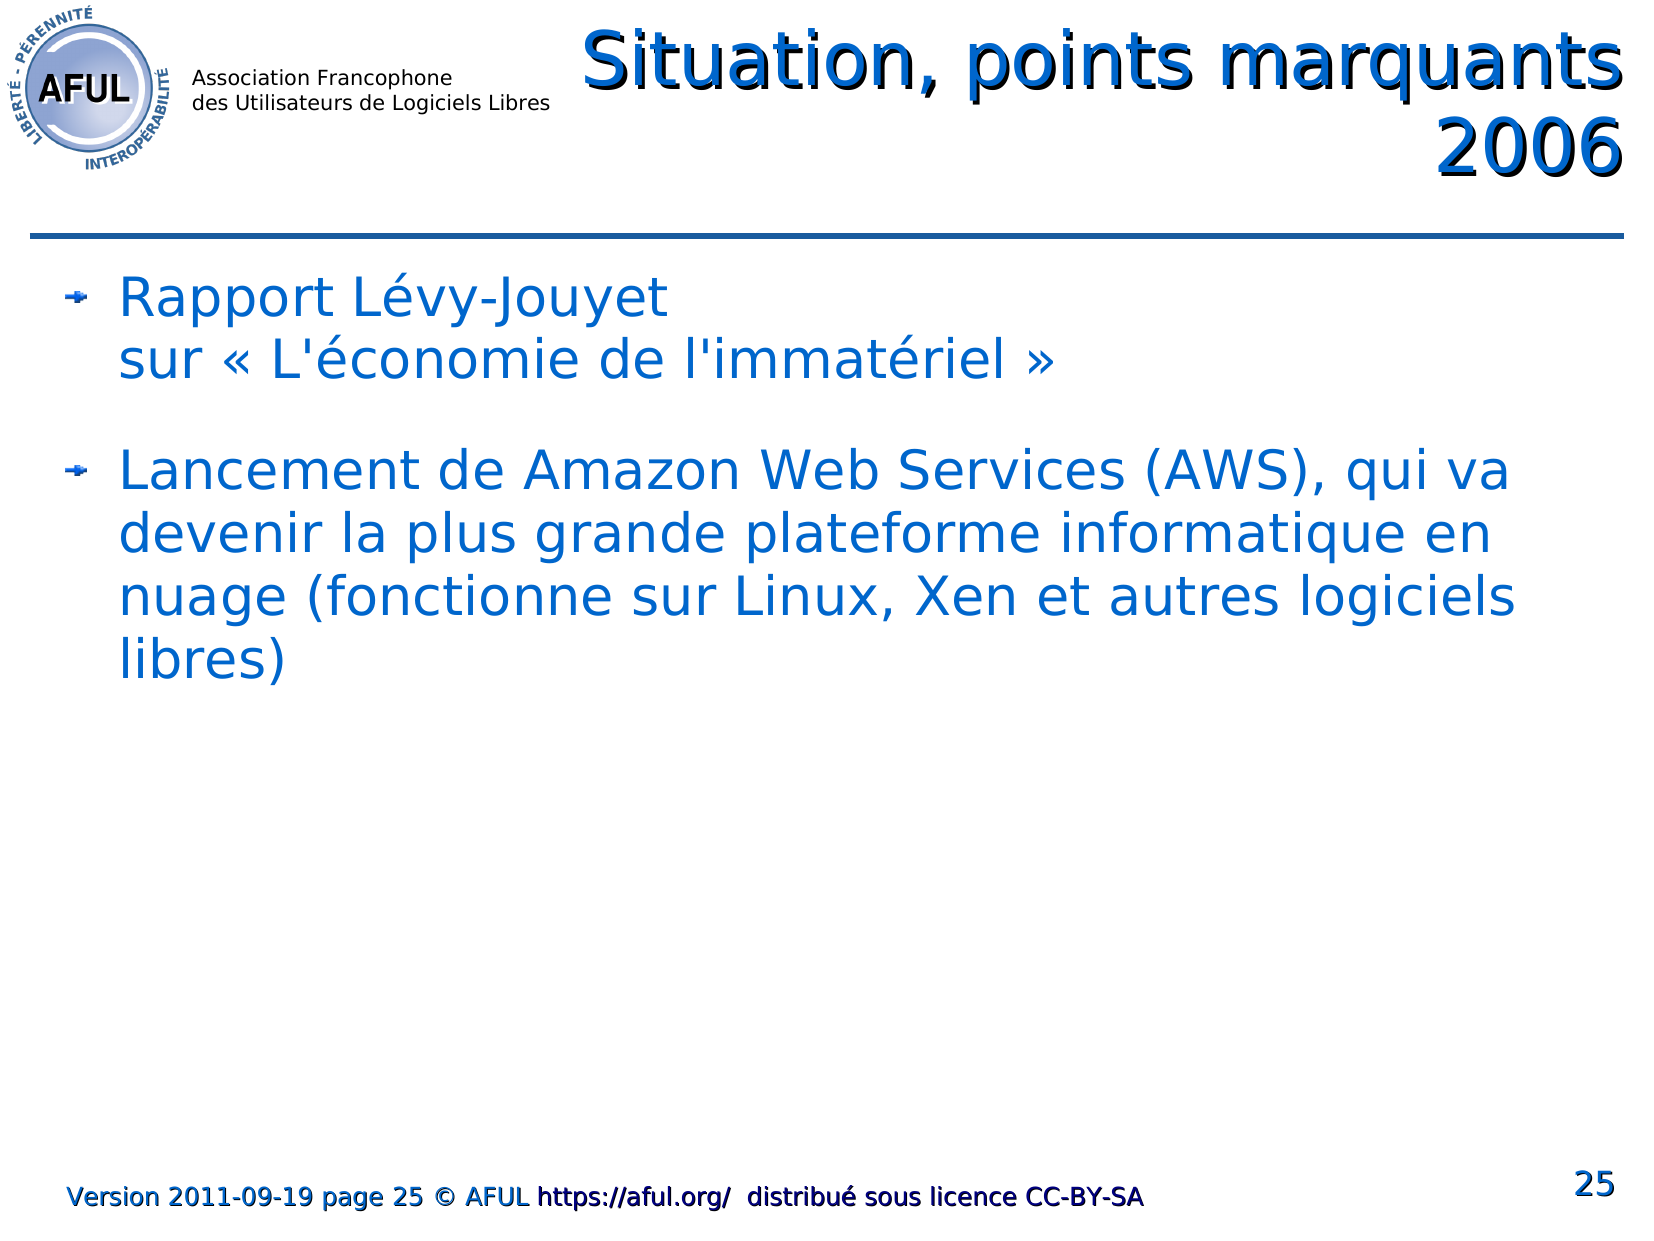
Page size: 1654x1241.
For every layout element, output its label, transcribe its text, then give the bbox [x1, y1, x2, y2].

list Rapport Lévy-Jouyet sur « L'économie de l'immatériel » Lancement de Amazon Web Services (AWS), qui va devenir la plus grande plateforme informatique en nuage (fonctionne sur Linux, Xen et autres logiciels libres) [47, 265, 1595, 1196]
picture [0, 0, 178, 178]
title Situation, points marquants 2006 [501, 0, 1625, 207]
